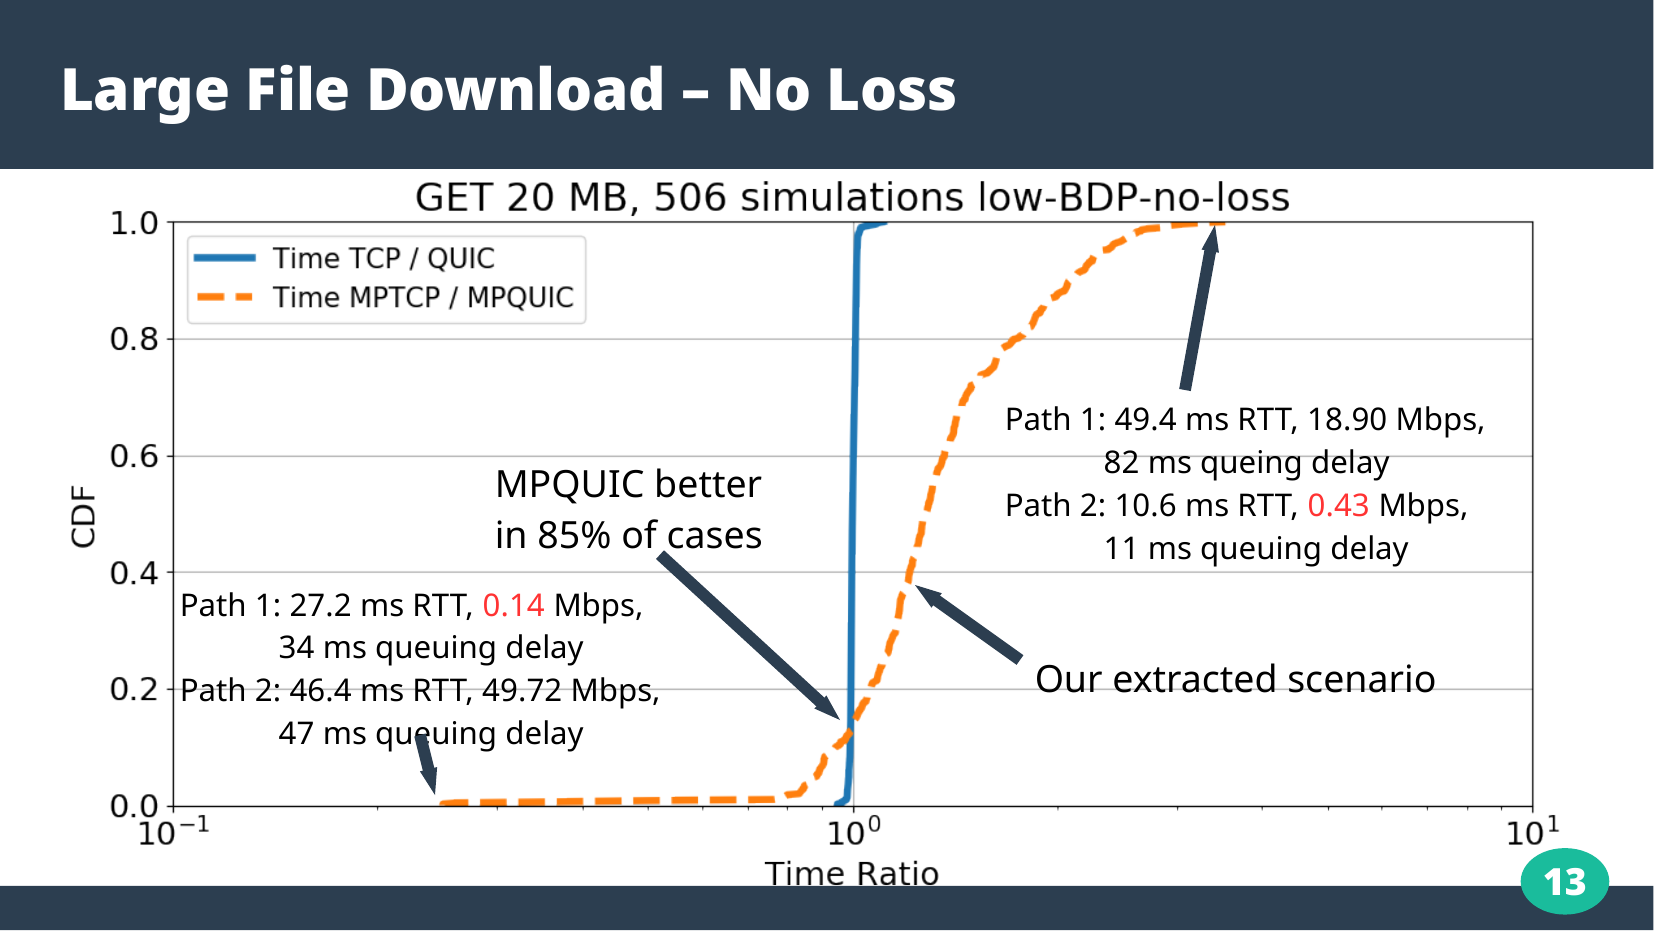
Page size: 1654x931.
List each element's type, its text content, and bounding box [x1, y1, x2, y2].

text_box Our extracted scenario [1020, 645, 1486, 706]
text_box Path 1: 27.2 ms RTT, 0.14 Mbps, 34 ms queuing delay Path 2: 46.4 ms RTT, 49.72 Mbps, 47 ms queuing delay [165, 575, 739, 736]
text_box Path 1: 49.4 ms RTT, 18.90 Mbps, 82 ms queing delay Path 2: 10.6 ms RTT, 0.43 Mbps, 11 ms queuing delay [990, 390, 1654, 565]
picture [35, 146, 1596, 927]
title Large File Download – No Loss [60, 28, 1596, 147]
text_box MPQUIC better in 85% of cases [480, 450, 811, 552]
